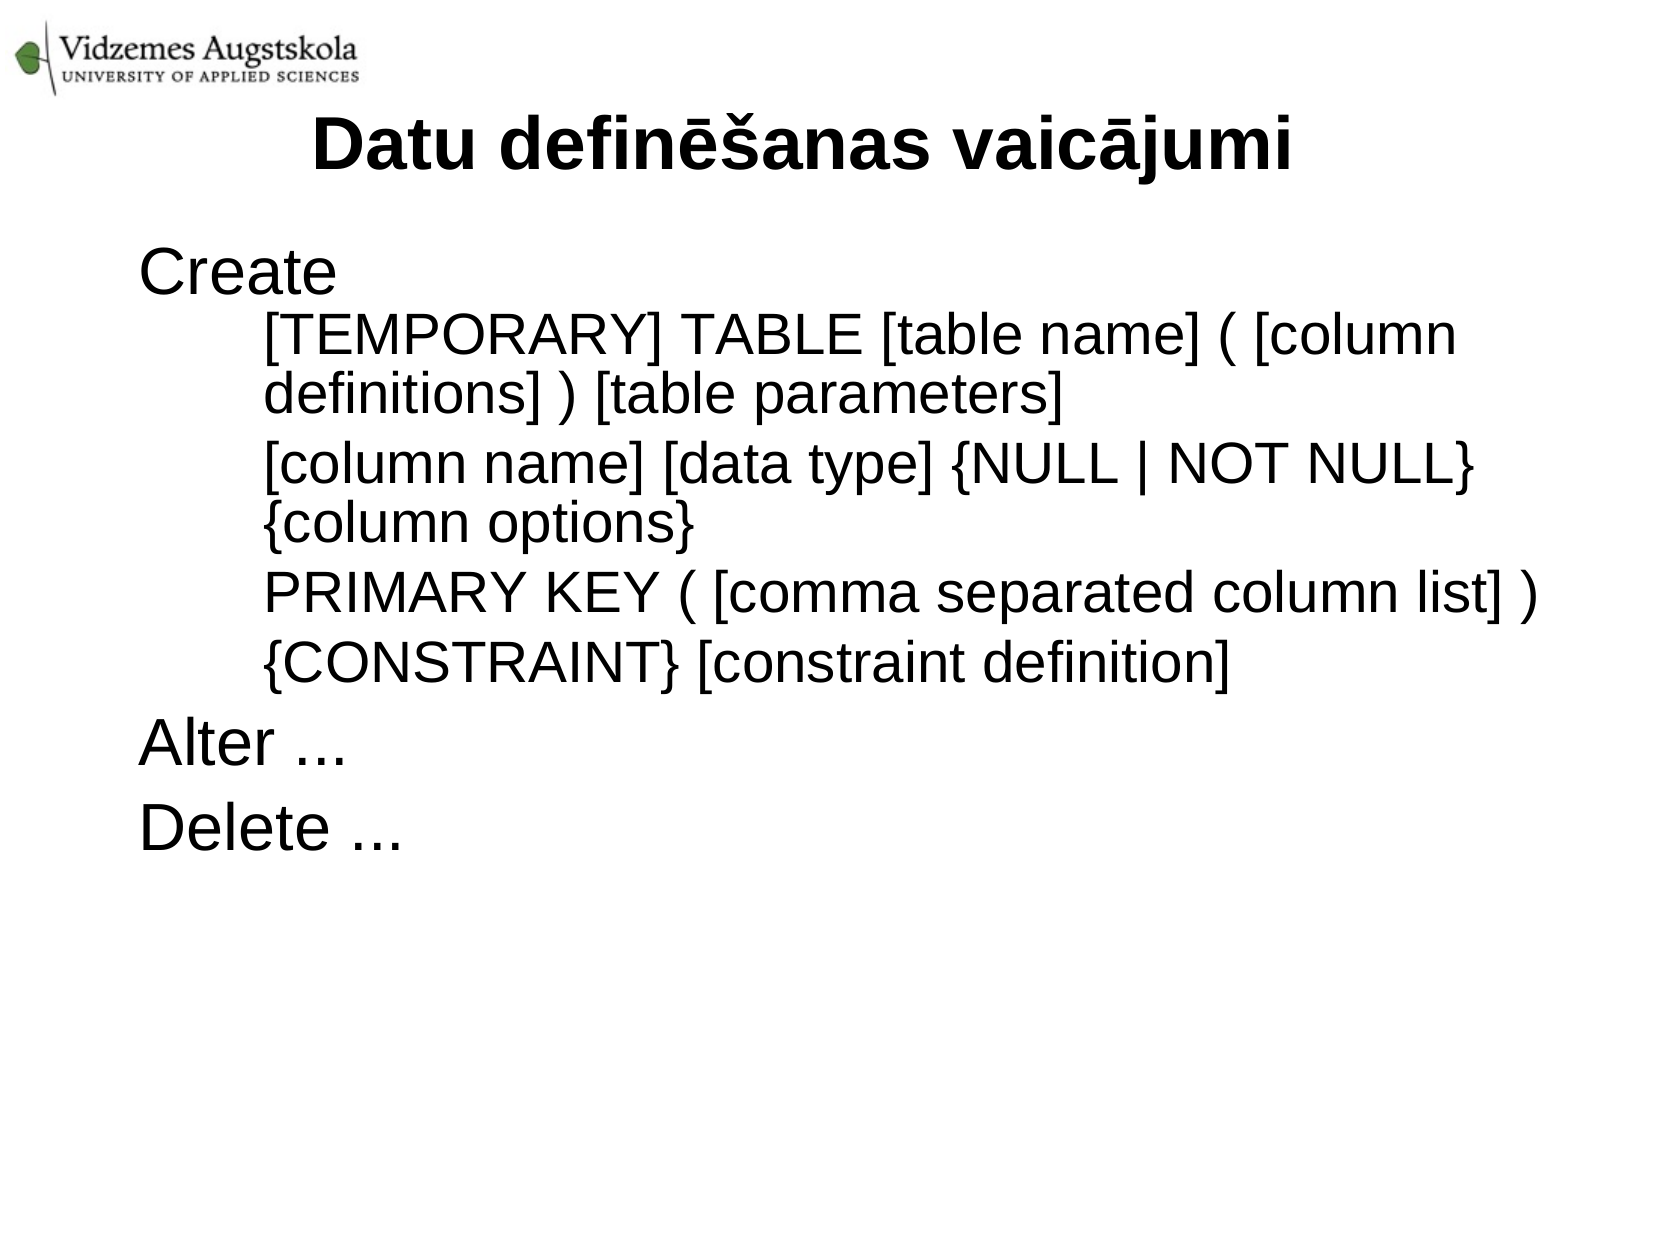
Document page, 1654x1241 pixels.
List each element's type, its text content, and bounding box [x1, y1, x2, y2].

list Create [TEMPORARY] TABLE [table name] ( [column definitions] ) [table parameters] [column name] [data type] {NULL | NOT NULL} {column options} PRIMARY KEY ( [comma separated column list] ) {CONSTRAINT} [constraint definition] Alter ... Delete ... [82, 236, 1569, 1107]
picture [5, 2, 368, 113]
title Datu definēšanas vaicājumi [94, 103, 1512, 188]
